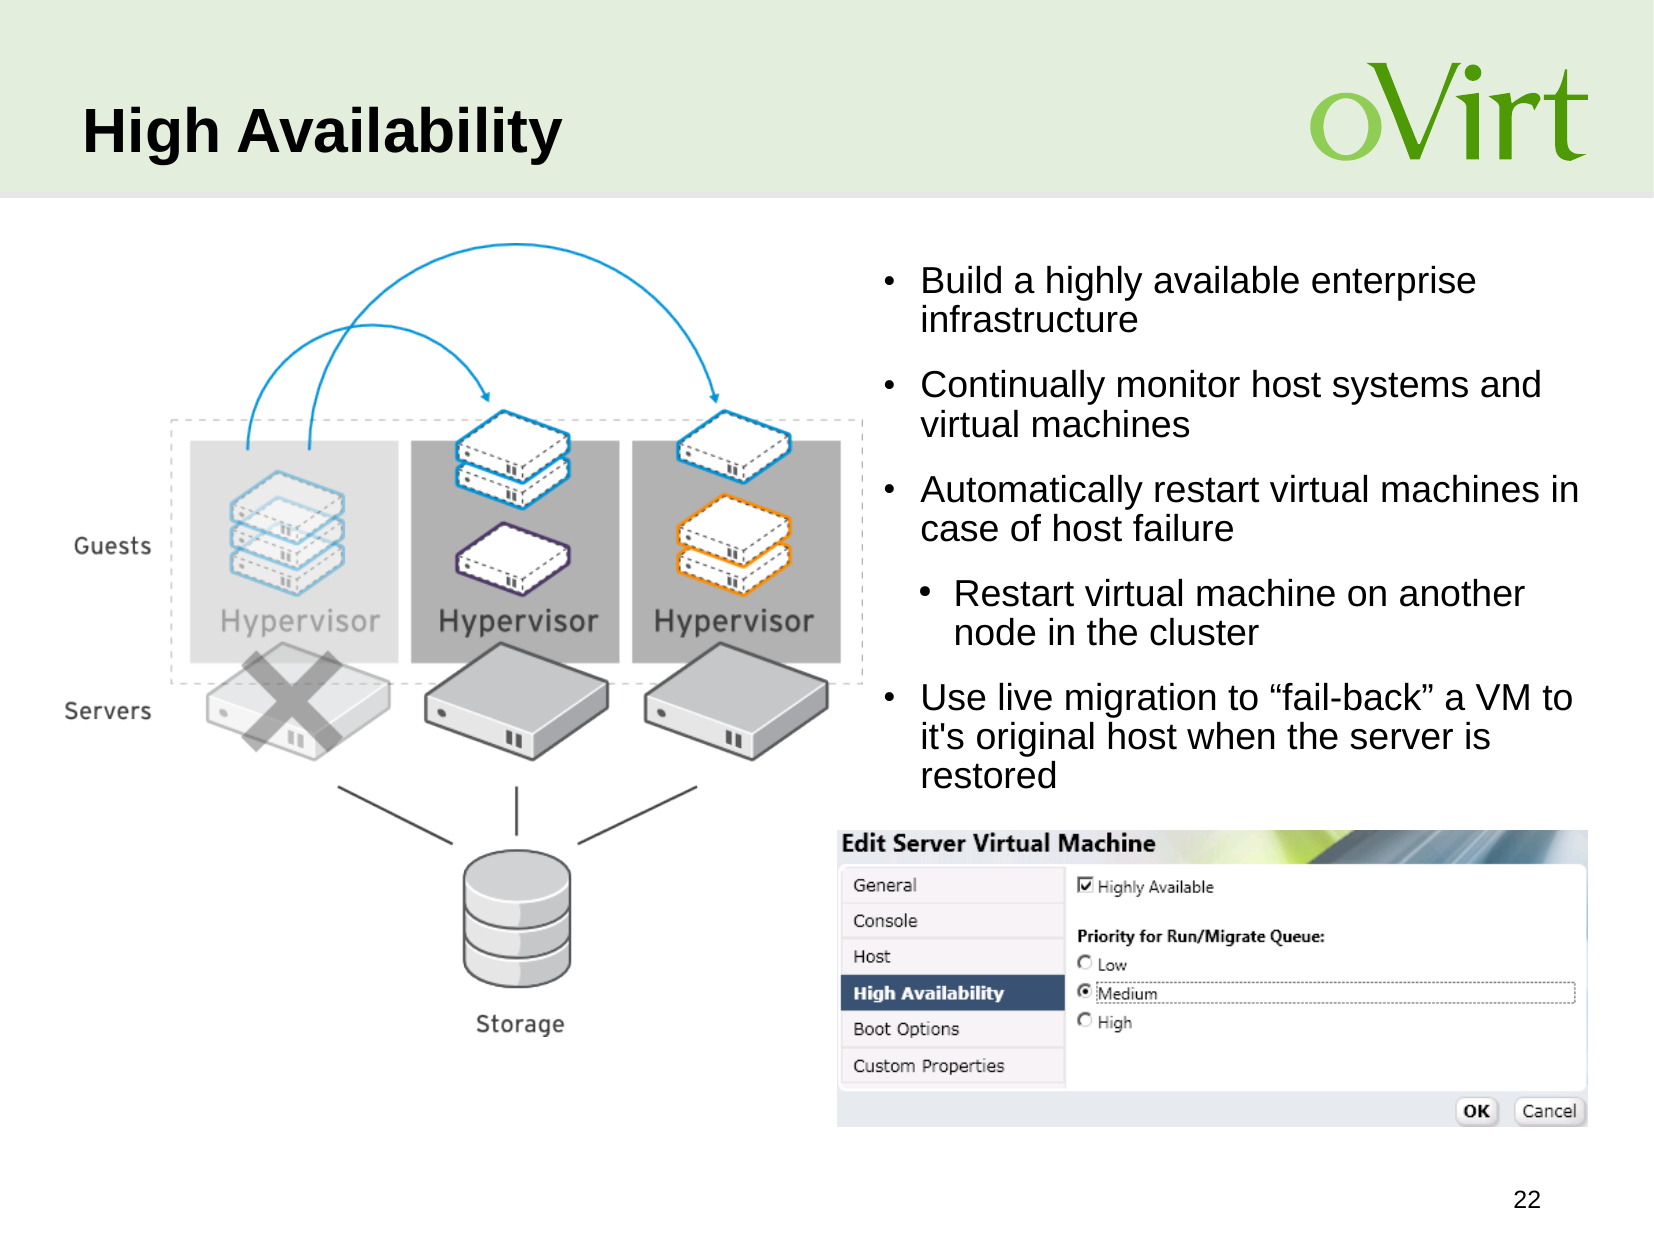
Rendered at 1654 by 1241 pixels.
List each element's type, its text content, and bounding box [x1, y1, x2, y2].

picture [65, 243, 1588, 1127]
text_box Build a highly available enterprise infrastructure Continually monitor host systems and virtual machines Automatically restart virtual machines in case of host failure Restart virtual machine on another node in the cluster Use live migration to “fail-back” a VM to it's original host when the server is restored [868, 255, 1627, 804]
title High Availability [82, 37, 1571, 226]
